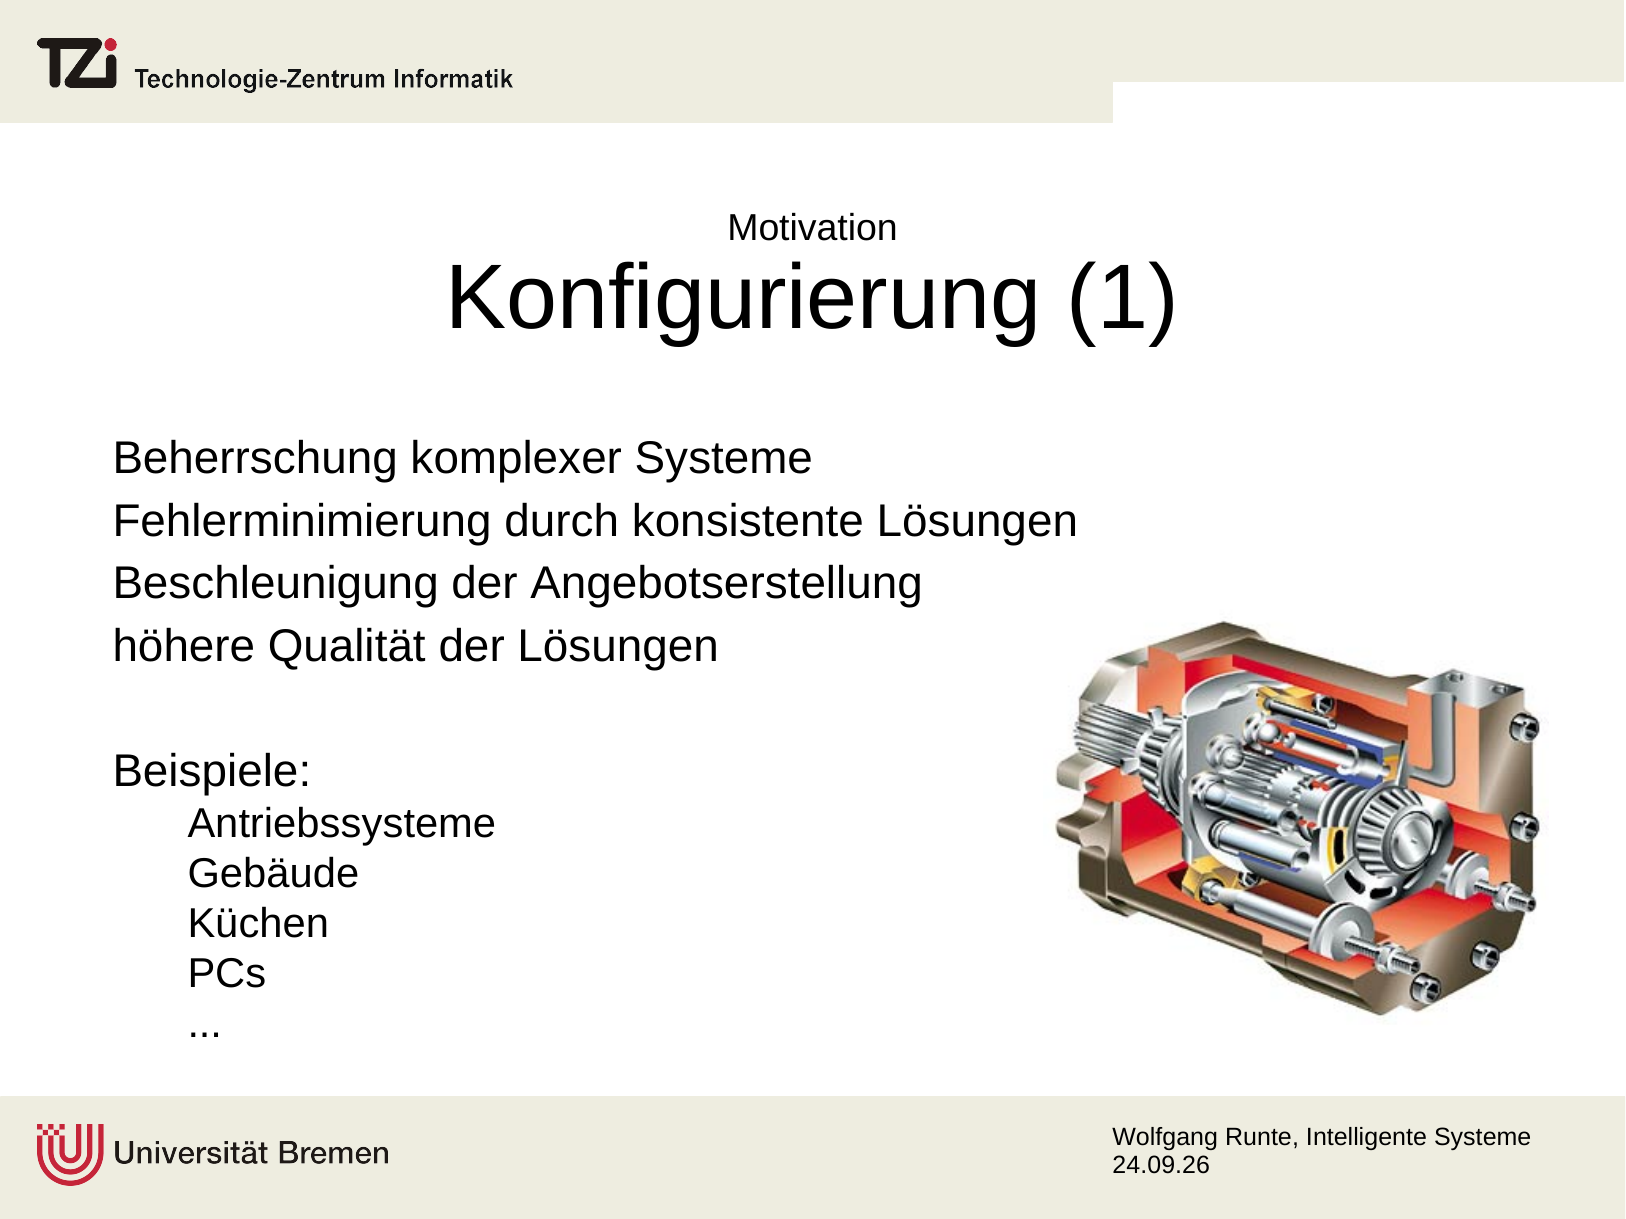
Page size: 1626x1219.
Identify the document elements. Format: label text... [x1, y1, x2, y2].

picture [37, 1124, 388, 1186]
title Motivation Konfigurierung (1) [112, 165, 1513, 391]
picture [37, 38, 513, 93]
list Beherrschung komplexer Systeme Fehlerminimierung durch konsistente Lösungen Beschleunigung der Angebotserstellung höhere Qualität der Lösungen Beispiele: Antriebssysteme Gebäude Küchen PCs ... [112, 433, 1513, 1077]
picture [1043, 598, 1549, 1028]
